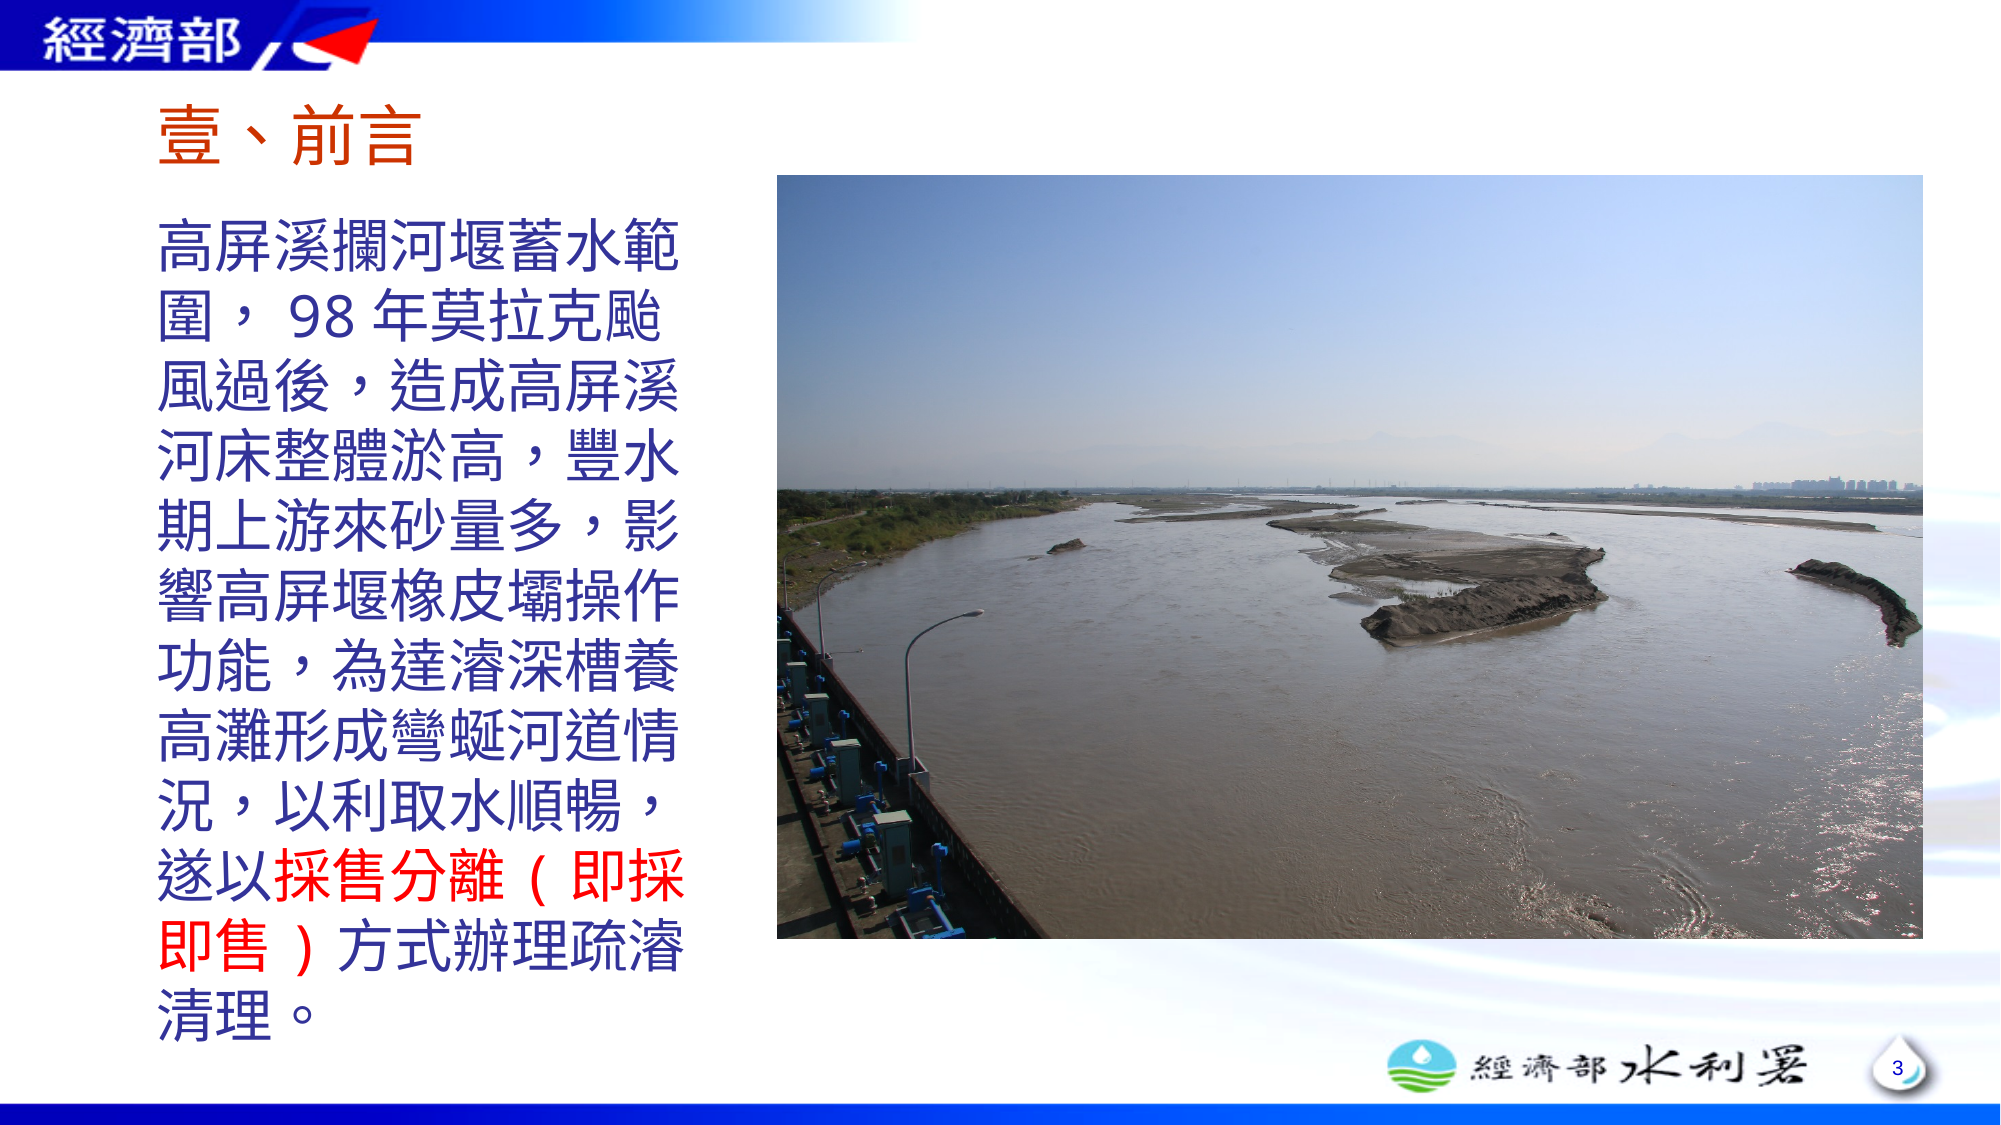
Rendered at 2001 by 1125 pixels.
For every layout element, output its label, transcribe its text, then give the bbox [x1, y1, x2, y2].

text_box 壹、前言 高屏溪攔河堰蓄水範圍，98年莫拉克颱風過後，造成高屏溪河床整體淤高，豐水期上游來砂量多，影響高屏堰橡皮壩操作功能，為達濬深槽養高灘形成彎蜒河道情況，以利取水順暢，遂以採售分離(即採即售)方式辦理疏濬清理。 [142, 87, 732, 1057]
picture [777, 175, 1923, 939]
